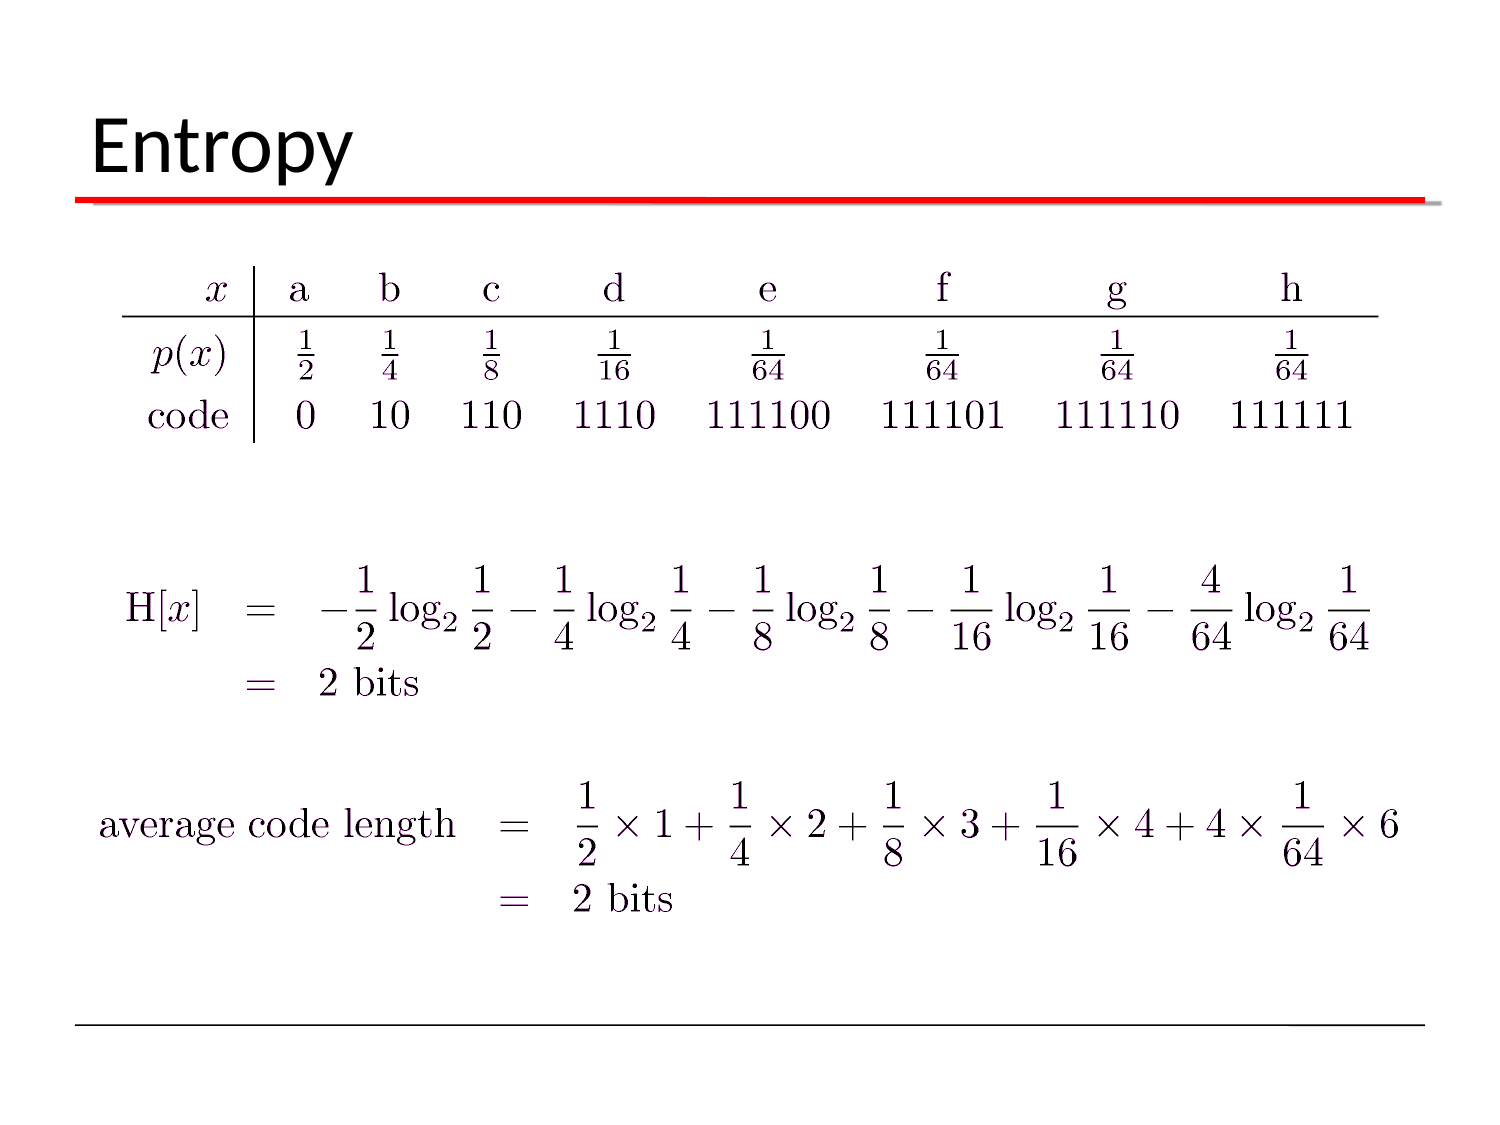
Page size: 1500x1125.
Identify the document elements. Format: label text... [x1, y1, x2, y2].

picture [99, 778, 1401, 913]
picture [118, 262, 1382, 447]
title Entropy [75, 45, 1426, 233]
picture [125, 562, 1372, 697]
